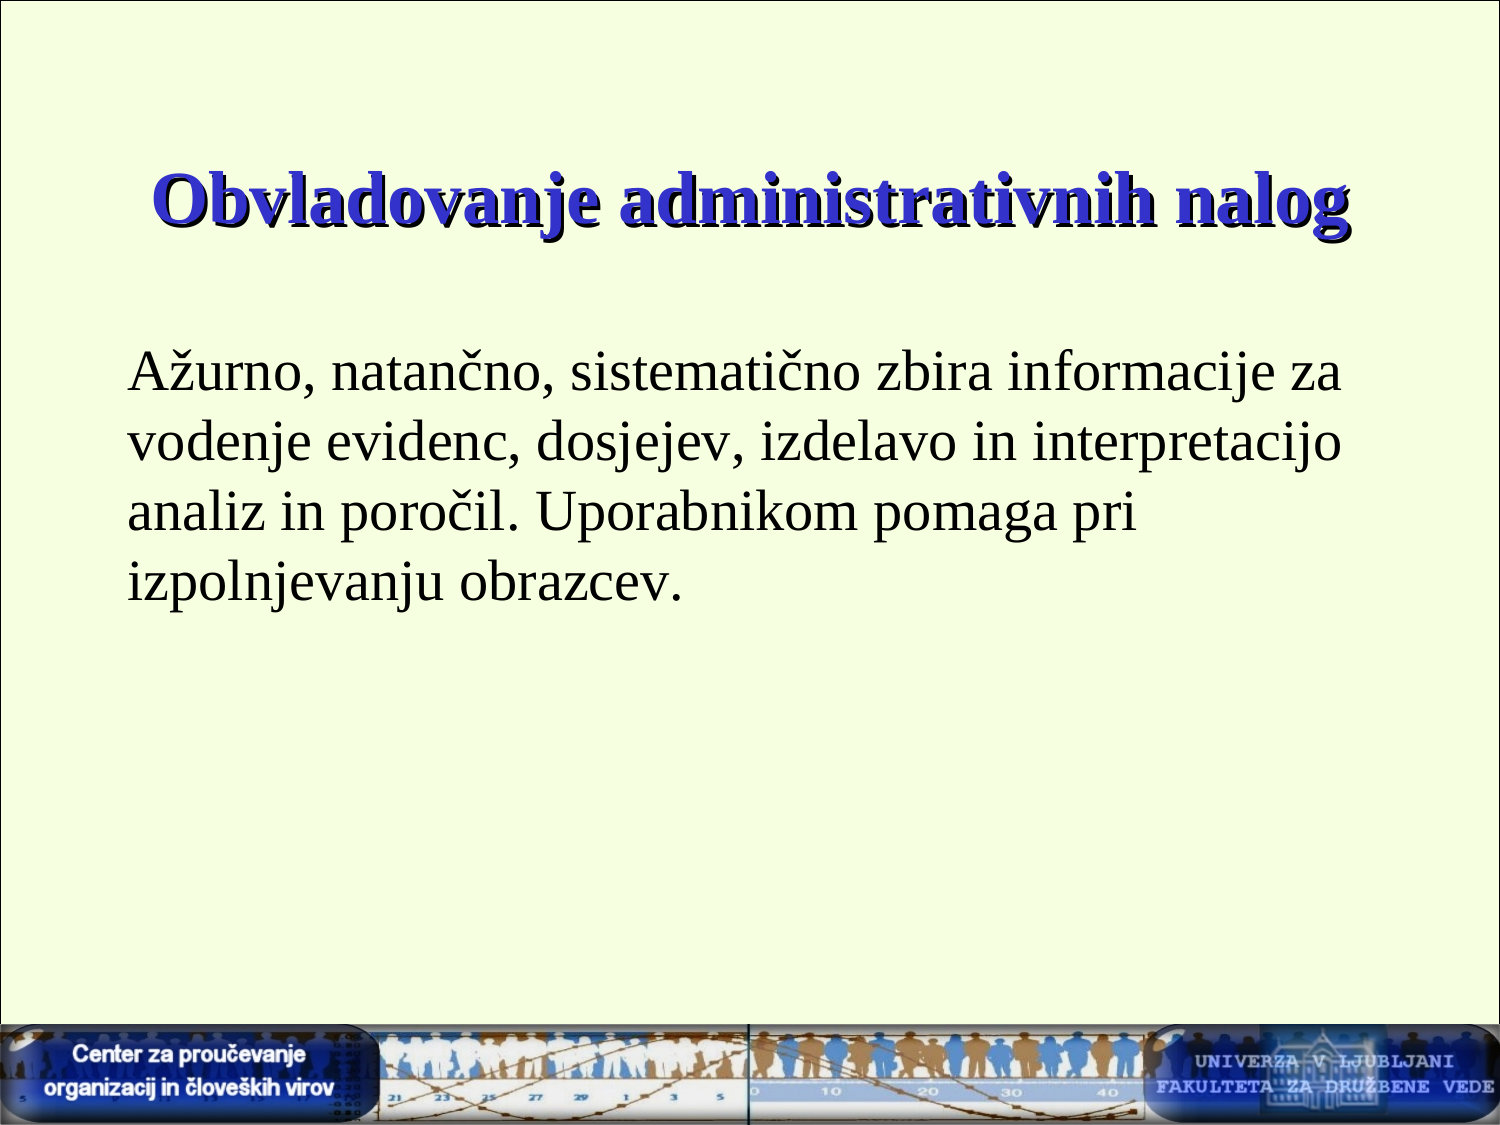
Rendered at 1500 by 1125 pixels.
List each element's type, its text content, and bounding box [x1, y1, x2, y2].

title Obvladovanje administrativnih nalog [112, 99, 1388, 288]
picture [0, 1024, 1500, 1125]
list Ažurno, natančno, sistematično zbira informacije za vodenje evidenc, dosjejev, izdelavo in interpretacijo analiz in poročil. Uporabnikom pomaga pri izpolnjevanju obrazcev. [112, 324, 1388, 1001]
